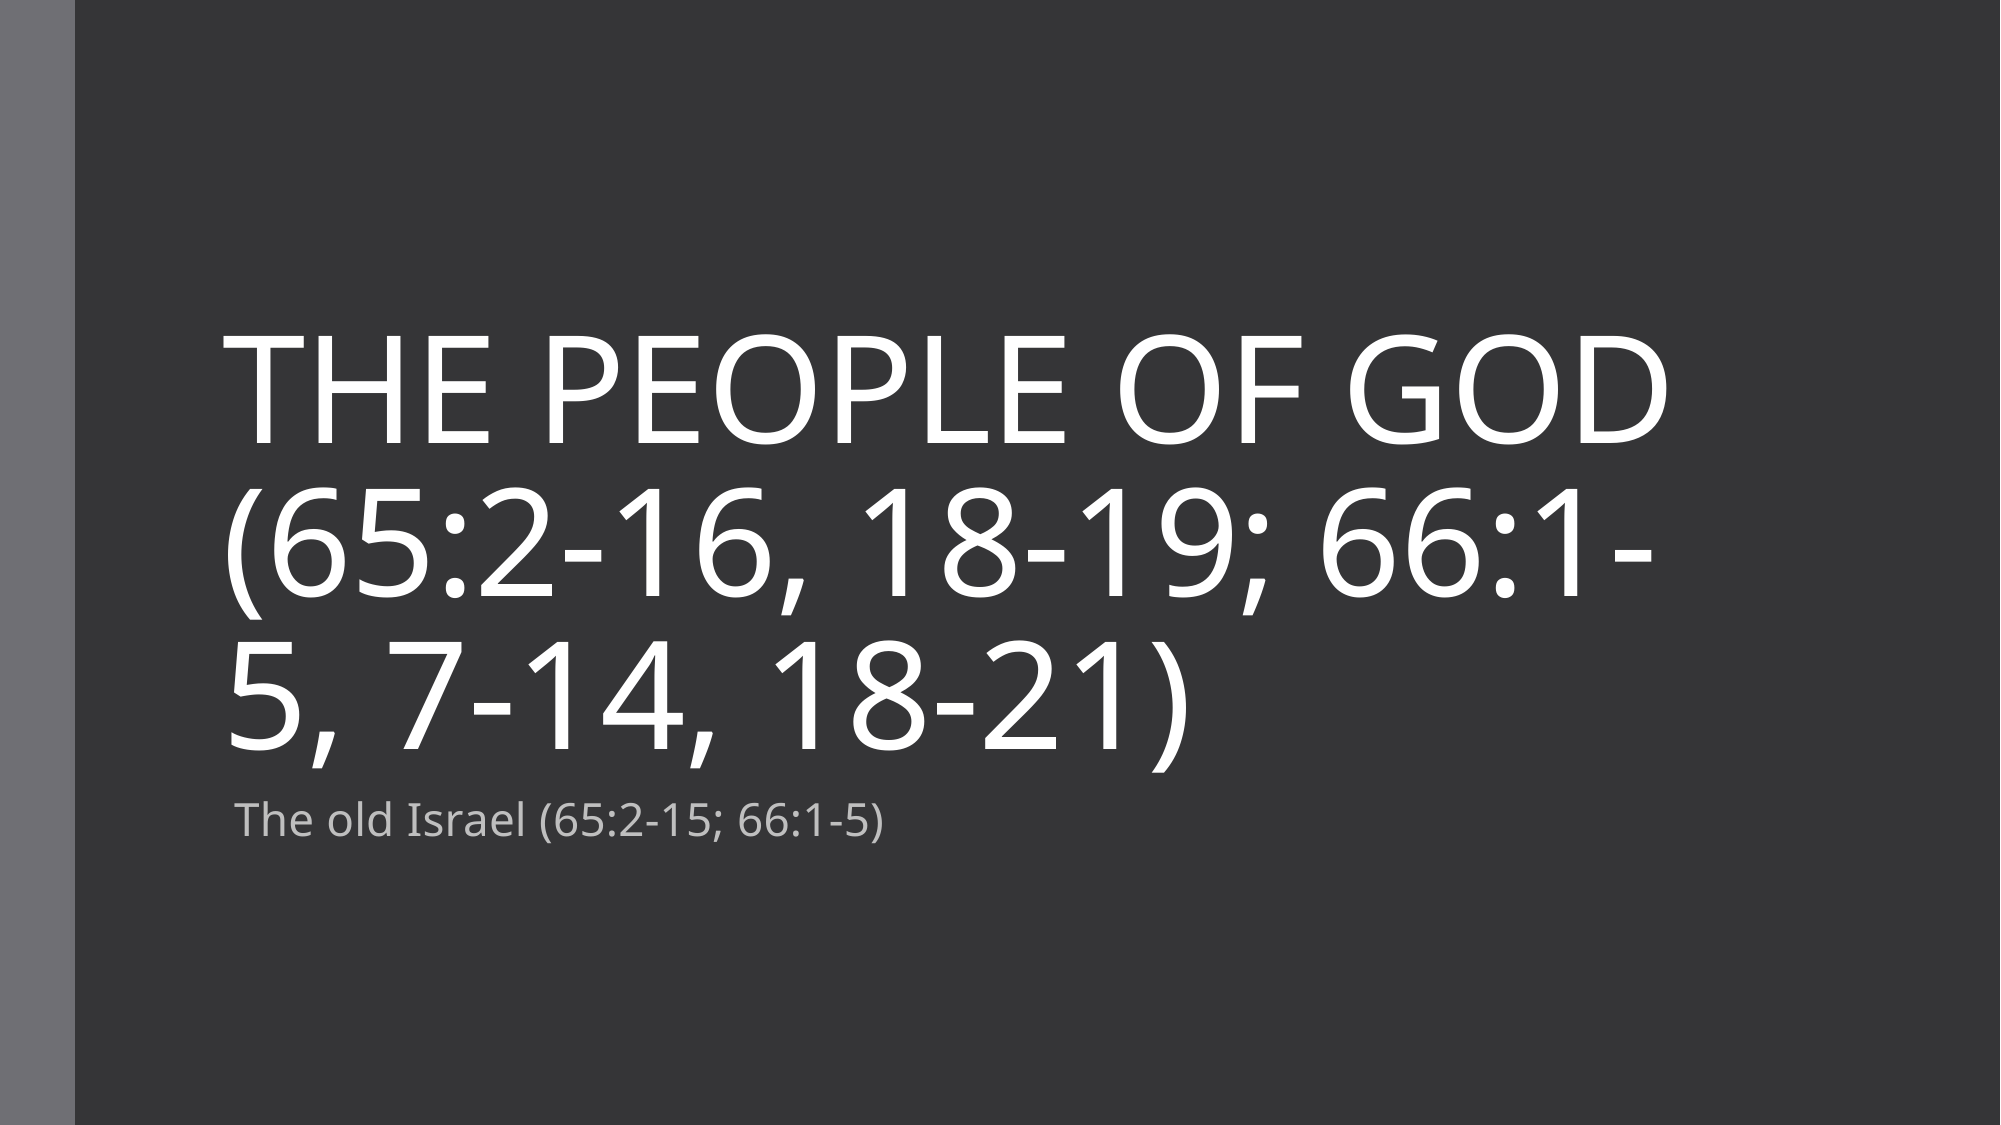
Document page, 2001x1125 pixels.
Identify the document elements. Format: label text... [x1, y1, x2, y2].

subtitle The old Israel (65:2-15; 66:1-5) [206, 787, 1752, 1066]
title THE PEOPLE OF GOD (65:2-16, 18-19; 66:1-5, 7-14, 18-21) [206, 124, 1752, 787]
